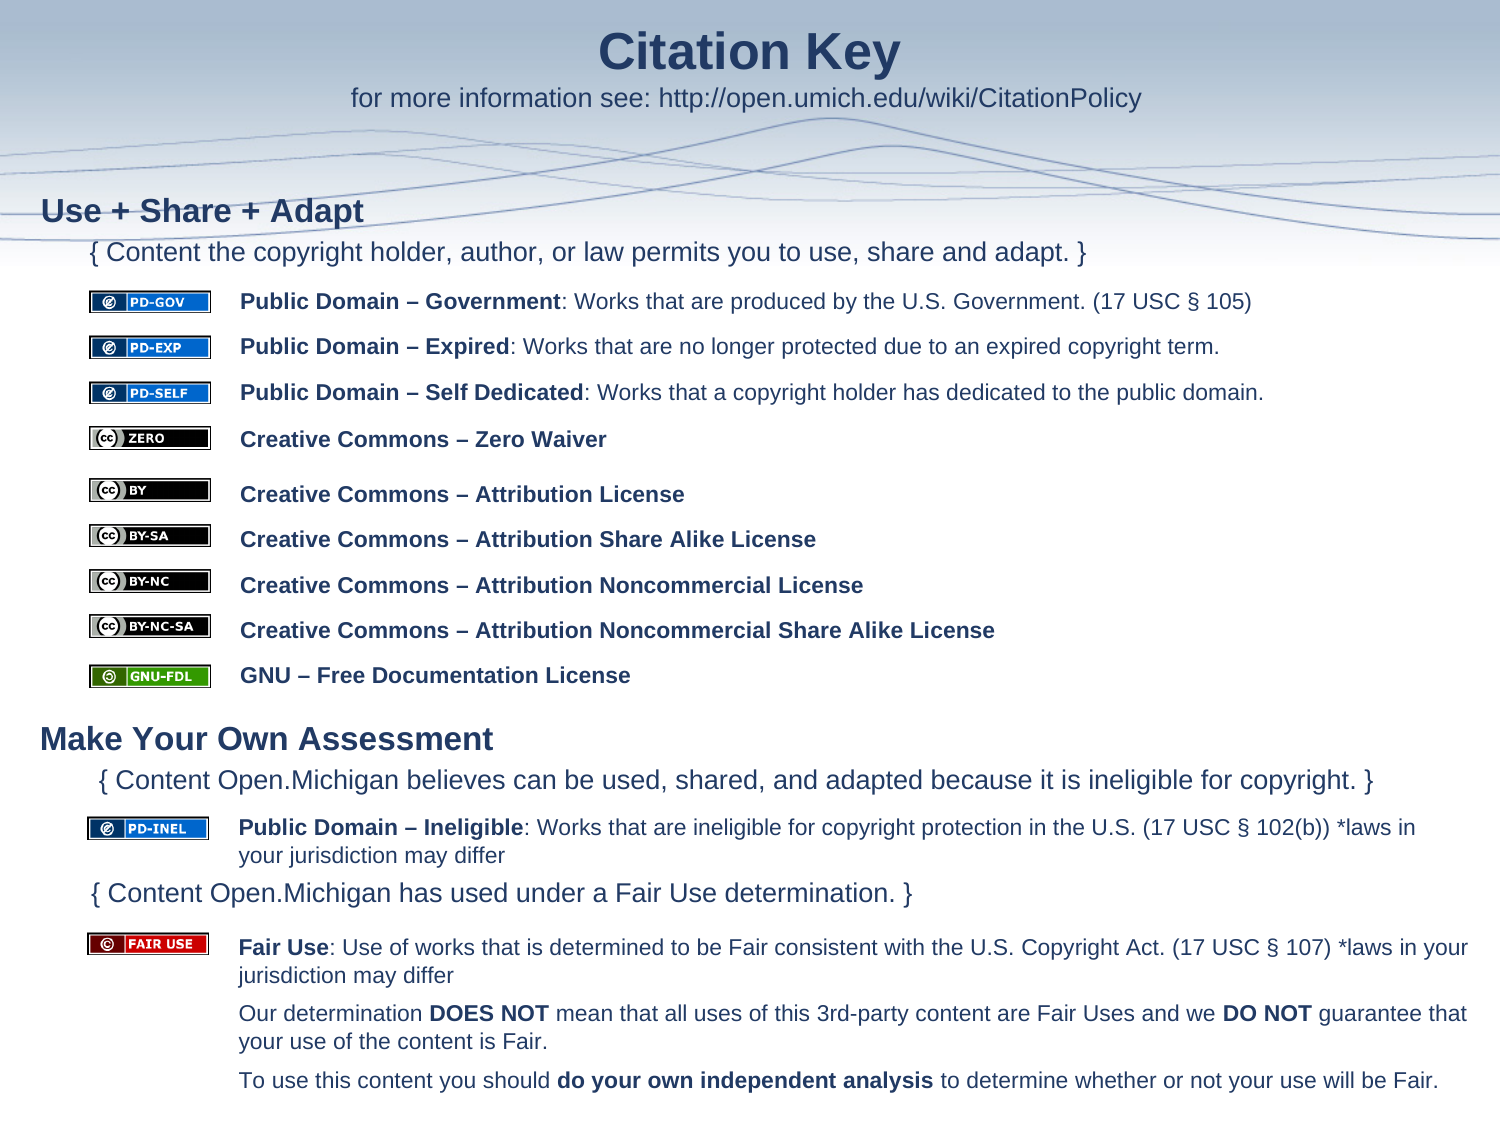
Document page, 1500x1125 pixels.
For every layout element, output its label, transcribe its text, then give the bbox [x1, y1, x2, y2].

picture [89, 569, 211, 593]
text_box Citation Key for more information see: http://open.umich.edu/wiki/CitationPolicy [74, 11, 1425, 121]
text_box GNU – Free Documentation License [225, 653, 1190, 697]
picture [89, 478, 211, 502]
picture [89, 381, 211, 404]
text_box Creative Commons – Attribution License [225, 471, 1190, 515]
picture [89, 664, 211, 688]
text_box Creative Commons – Attribution Share Alike License [225, 517, 1337, 561]
picture [87, 816, 209, 840]
text_box Public Domain – Ineligible: Works that are ineligible for copyright protection in the U.S. (17 USC § 102(b)) *laws in your jurisdiction may differ [223, 805, 1442, 876]
text_box Public Domain – Expired: Works that are no longer protected due to an expired copyright term. [225, 324, 1258, 368]
picture [0, 0, 1500, 266]
picture [89, 290, 211, 313]
text_box Creative Commons – Attribution Noncommercial License [225, 562, 1430, 606]
picture [89, 614, 211, 638]
picture [89, 524, 211, 547]
text_box Make Your Own Assessment [25, 709, 510, 805]
picture [89, 335, 211, 359]
text_box Public Domain – Government: Works that are produced by the U.S. Government. (17 USC § 105) [225, 278, 1325, 322]
text_box Use + Share + Adapt [26, 181, 380, 277]
text_box { Content Open.Michigan believes can be used, shared, and adapted because it is ineligible for copyright. } [84, 755, 1388, 804]
text_box Creative Commons – Zero Waiver [225, 416, 1190, 460]
text_box Creative Commons – Attribution Noncommercial Share Alike License [225, 607, 1500, 651]
picture [89, 426, 211, 450]
text_box { Content Open.Michigan has used under a Fair Use determination. } [76, 868, 1347, 917]
picture [87, 932, 209, 955]
text_box Public Domain – Self Dedicated: Works that a copyright holder has dedicated to the public domain. [225, 369, 1329, 413]
text_box { Content the copyright holder, author, or law permits you to use, share and adapt. } [74, 226, 1101, 275]
text_box Fair Use: Use of works that is determined to be Fair consistent with the U.S. Copyright Act. (17 USC § 107) *laws in your jurisdiction may differ Our determination DOES NOT mean that all uses of this 3rd-party content are Fair Uses and we DO NOT guarantee that your use of the content is Fair. To use this content you should do your own independent analysis to determine whether or not your use will be Fair. [223, 924, 1500, 1101]
